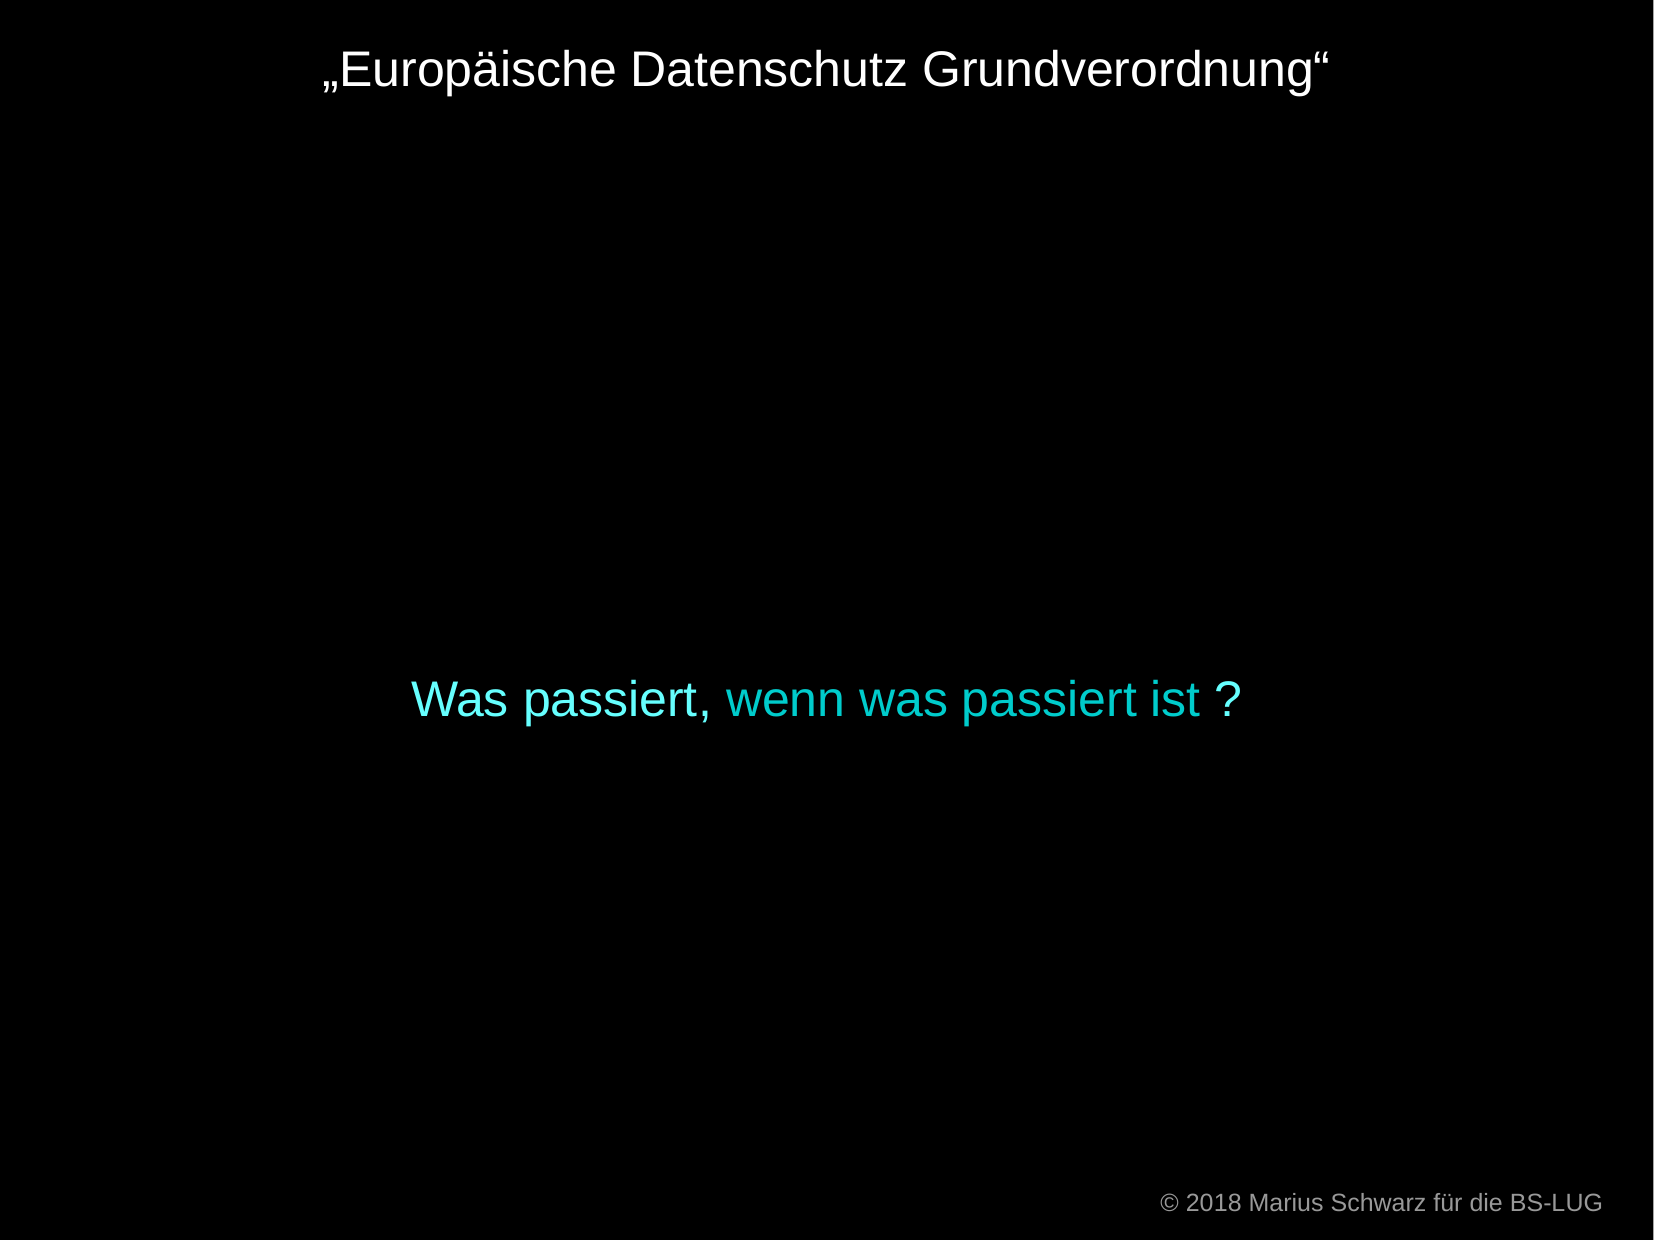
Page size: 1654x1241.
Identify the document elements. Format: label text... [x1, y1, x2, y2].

title „Europäische Datenschutz Grundverordnung“ [82, 41, 1571, 209]
text_box © 2018 Marius Schwarz für die BS-LUG [1145, 1181, 1630, 1224]
text_box Was passiert, wenn was passiert ist ? [82, 290, 1571, 1109]
